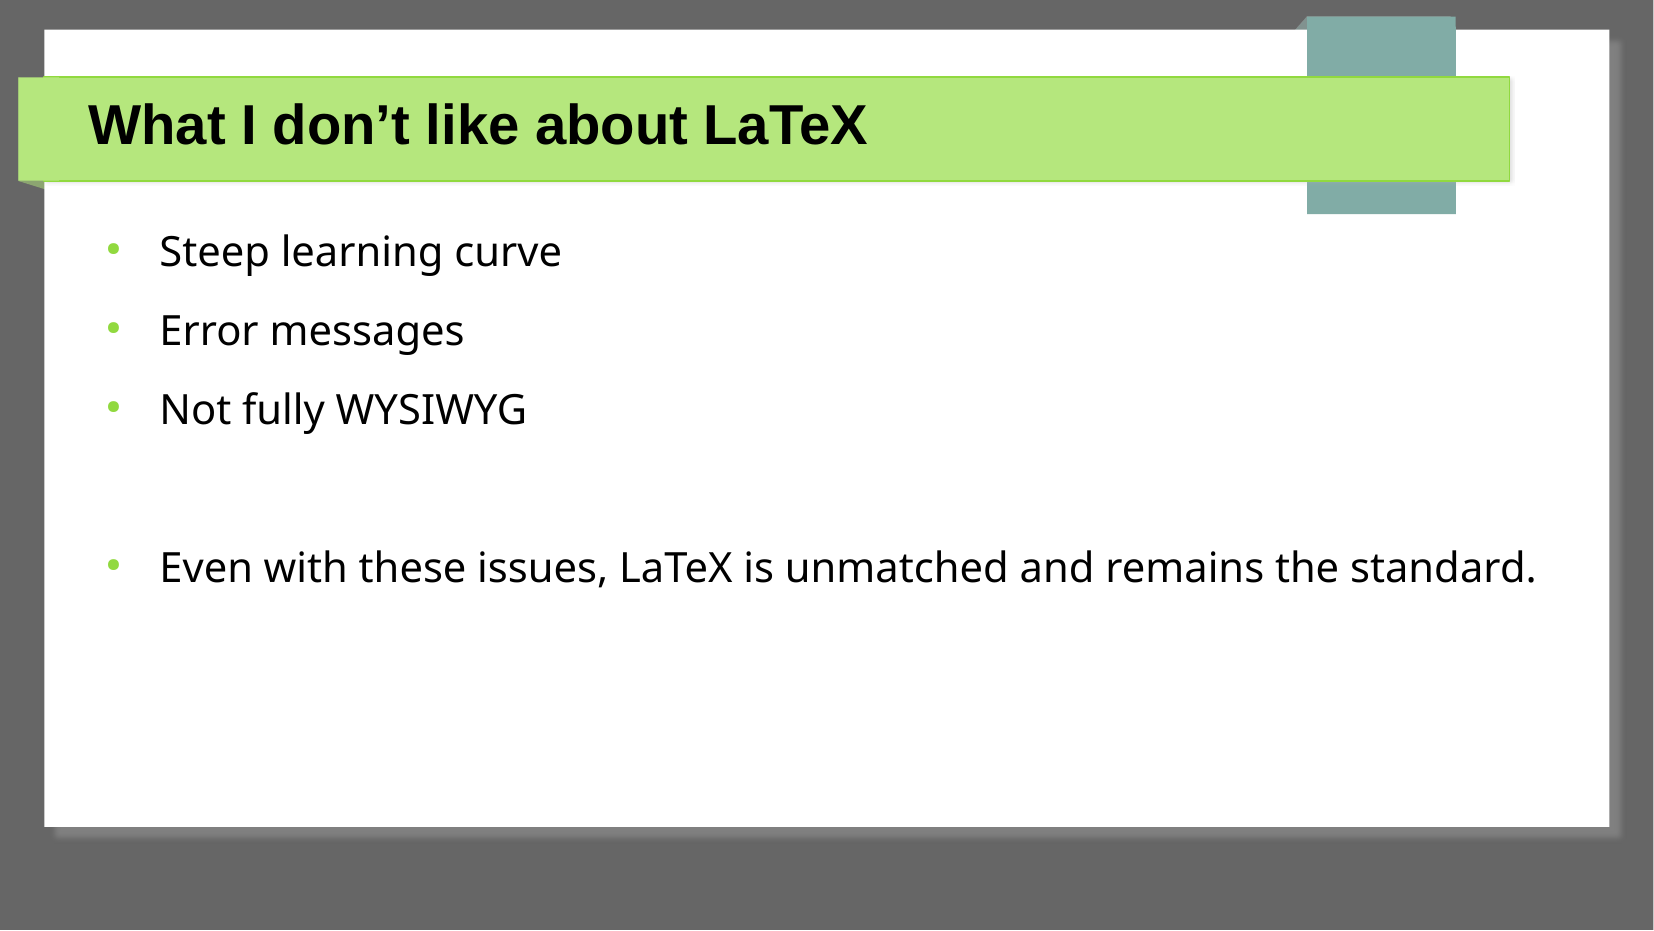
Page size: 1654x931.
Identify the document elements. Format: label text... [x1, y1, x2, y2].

title What I don’t like about LaTeX [88, 73, 1506, 178]
list Steep learning curve Error messages Not fully WYSIWYG Even with these issues, LaTeX is unmatched and remains the standard. [88, 221, 1565, 813]
